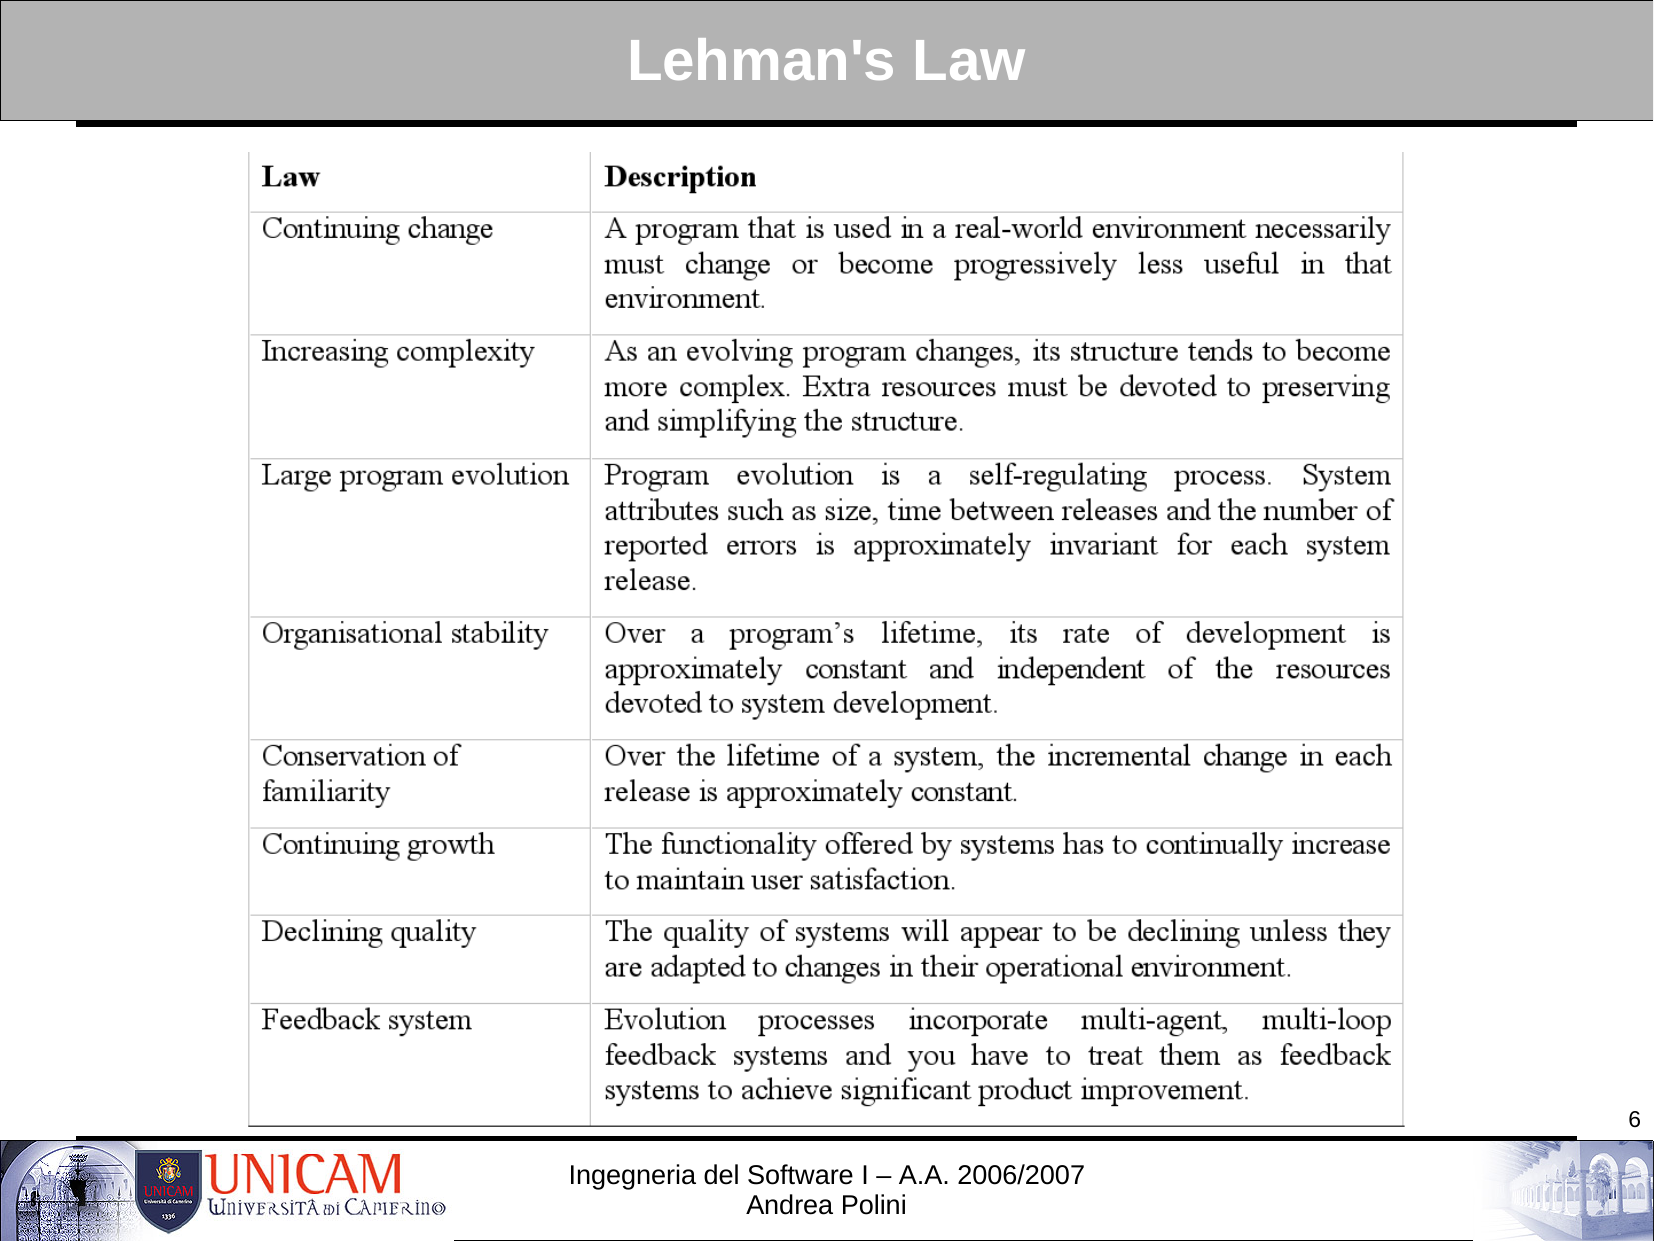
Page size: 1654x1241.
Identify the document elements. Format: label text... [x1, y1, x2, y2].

title Lehman's Law [0, 0, 1653, 121]
picture [1473, 1141, 1654, 1241]
picture [246, 152, 1407, 1128]
picture [0, 1141, 454, 1241]
